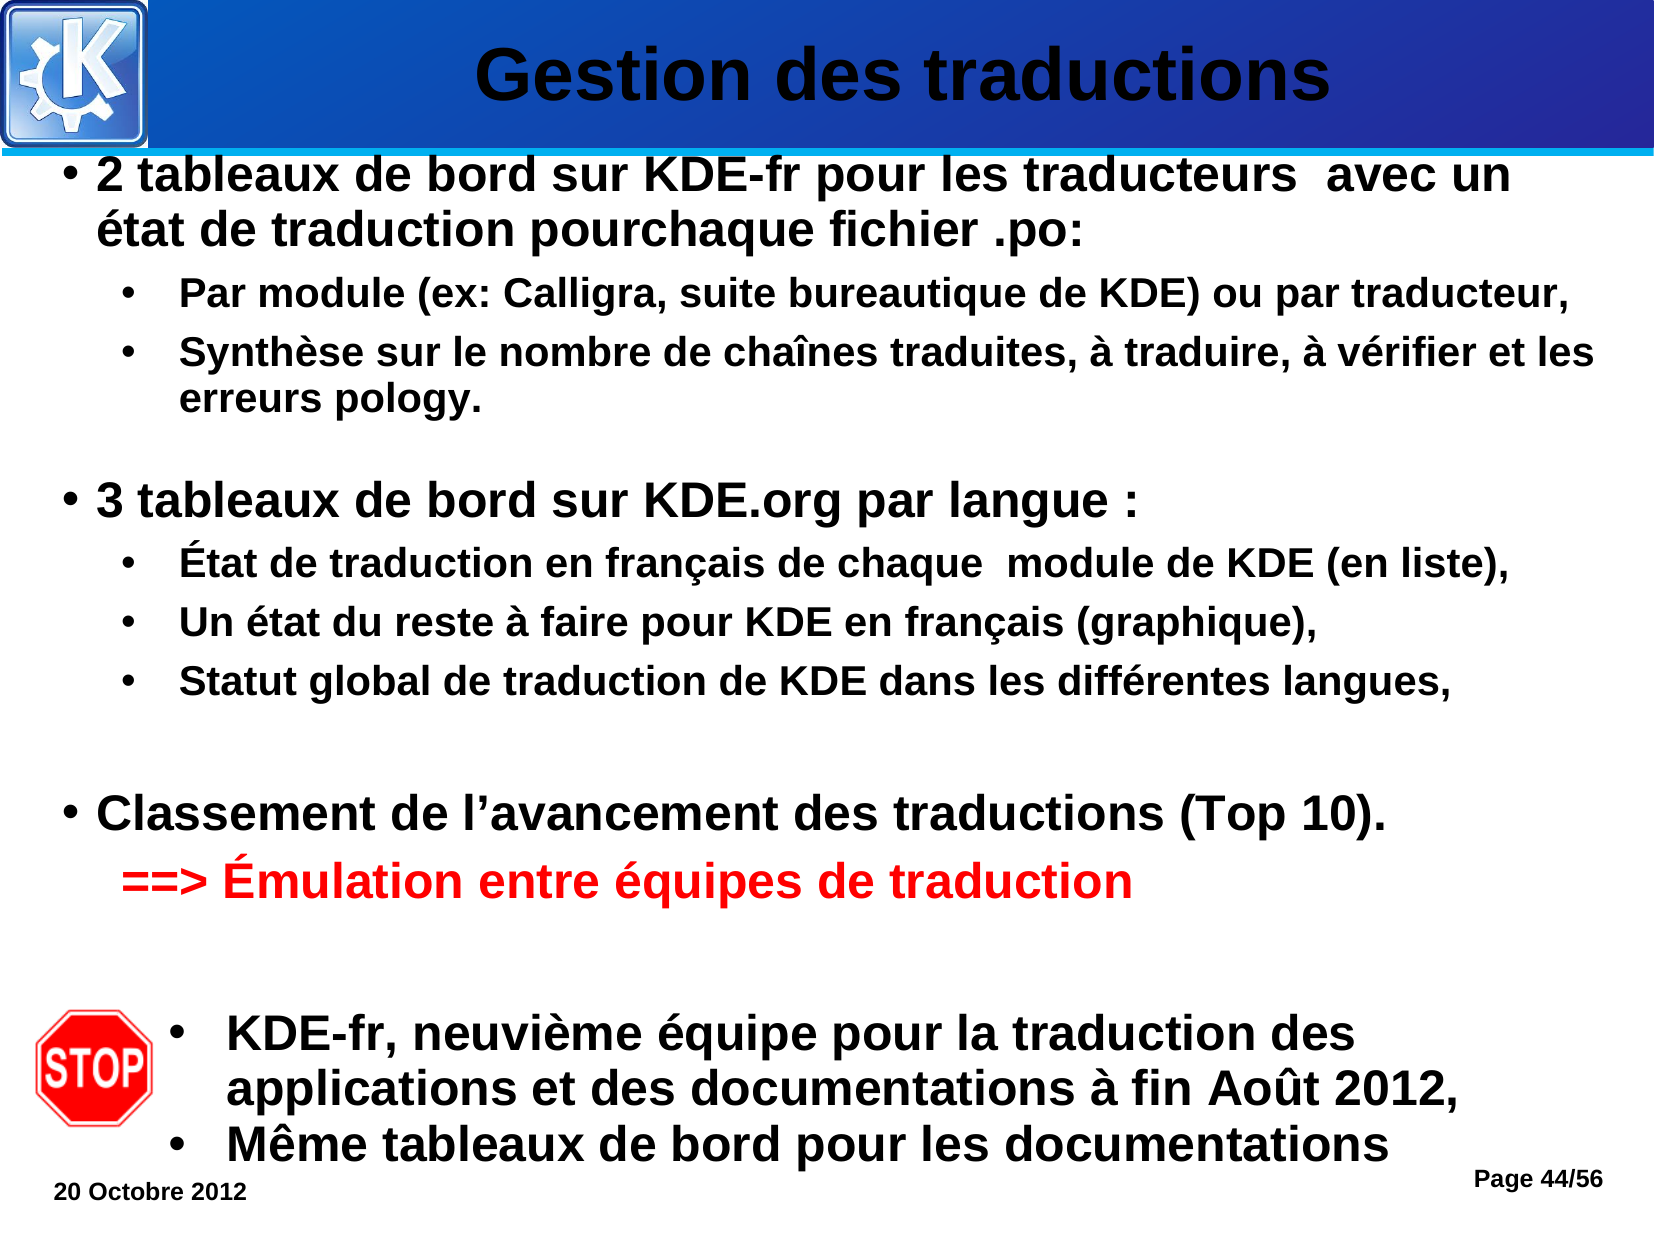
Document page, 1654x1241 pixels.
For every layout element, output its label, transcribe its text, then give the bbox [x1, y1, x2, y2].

picture [0, 0, 148, 148]
text_box 2 tableaux de bord sur KDE-fr pour les traducteurs avec un état de traduction pourchaque fichier .po: Par module (ex: Calligra, suite bureautique de KDE) ou par traducteur, Synthèse sur le nombre de chaînes traduites, à traduire, à vérifier et les erreurs pology. 3 tableaux de bord sur KDE.org par langue : État de traduction en français de chaque module de KDE (en liste), Un état du reste à faire pour KDE en français (graphique), Statut global de traduction de KDE dans les différentes langues, Classement de l’avancement des traductions (Top 10). ==> Émulation entre équipes de traduction [47, 135, 1619, 940]
picture [35, 1009, 154, 1128]
text_box KDE-fr, neuvième équipe pour la traduction des applications et des documentations à fin Août 2012, Même tableaux de bord pour les documentations [153, 997, 1595, 1237]
text_box Gestion des traductions [153, 0, 1654, 148]
